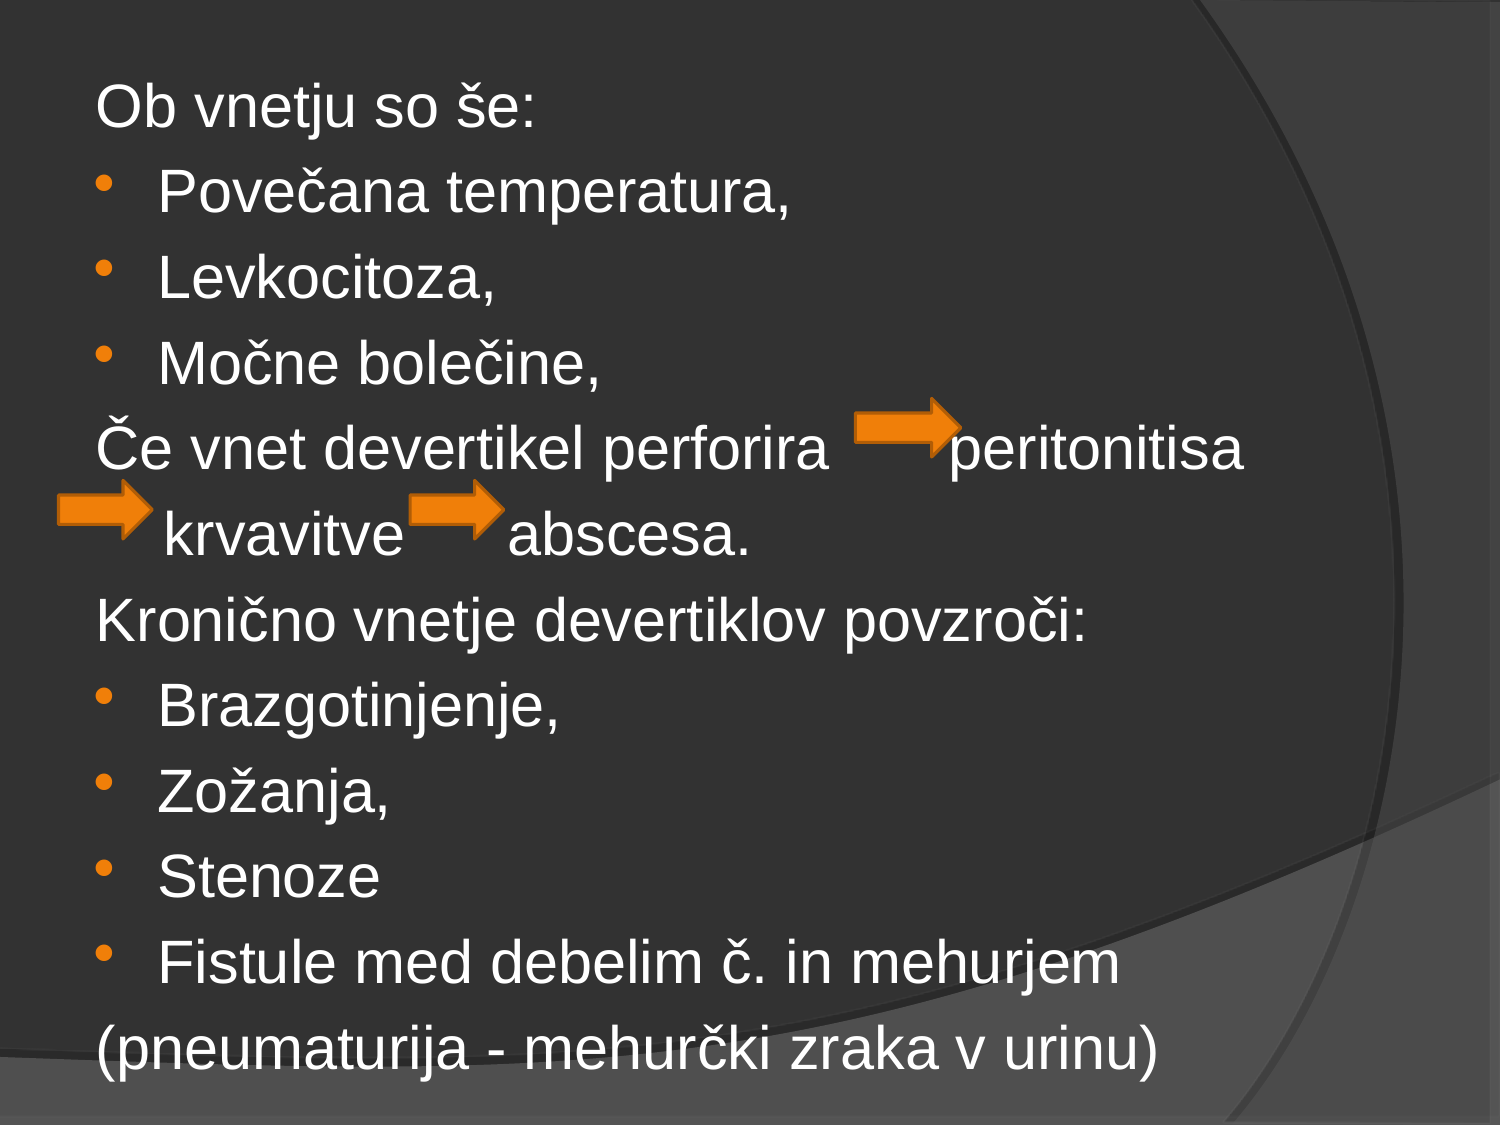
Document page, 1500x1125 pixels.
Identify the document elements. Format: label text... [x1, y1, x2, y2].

text_box [58, 480, 153, 539]
text_box [855, 398, 961, 457]
list Ob vnetju so še: Povečana temperatura, Levkocitoza, Močne bolečine, Če vnet devertikel perforira peritonitisa krvavitve abscesa. Kronično vnetje devertiklov povzroči: Brazgotinjenje, Zožanja, Stenoze Fistule med debelim č. in mehurjem (pneumaturija - mehurčki zraka v urinu) [75, 58, 1418, 1090]
text_box [410, 480, 504, 539]
